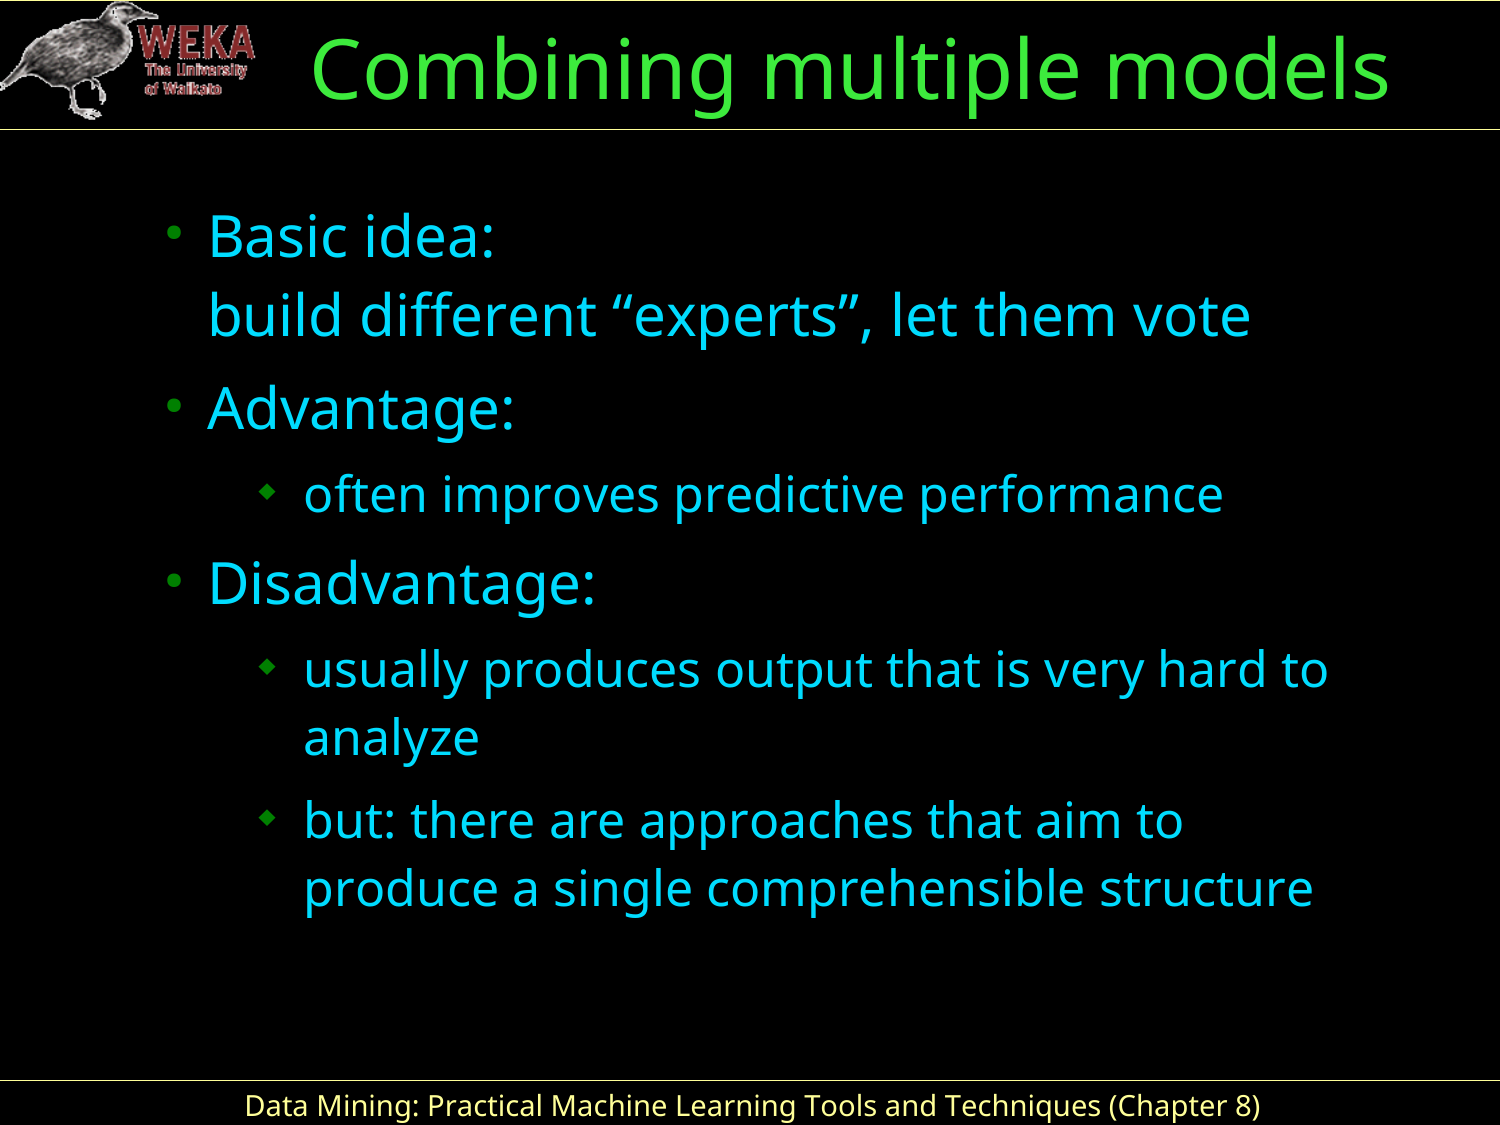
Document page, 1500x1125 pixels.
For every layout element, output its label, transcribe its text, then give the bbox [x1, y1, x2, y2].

title Combining multiple models [295, 0, 1500, 148]
text_box Basic idea: build different “experts”, let them vote Advantage: often improves predictive performance Disadvantage: usually produces output that is very hard to analyze but: there are approaches that aim to produce a single comprehensible structure [149, 187, 1388, 863]
picture [0, 1, 266, 129]
